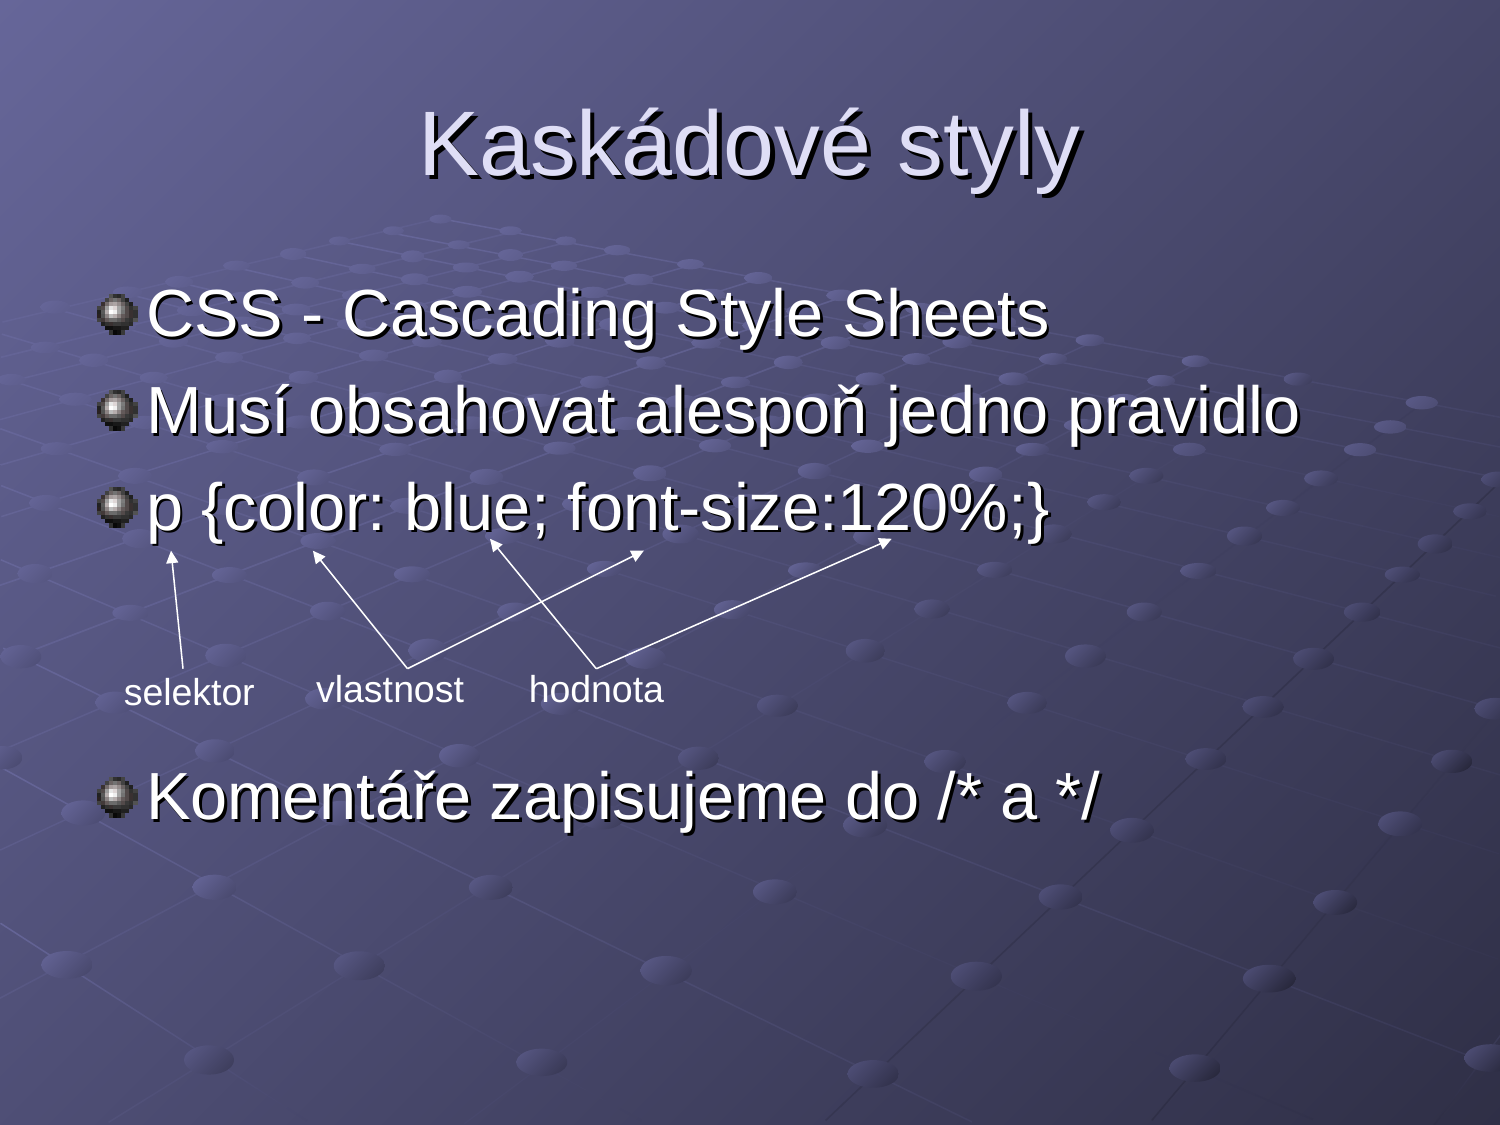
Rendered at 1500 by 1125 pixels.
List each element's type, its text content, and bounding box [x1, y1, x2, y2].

text_box selektor [109, 660, 270, 721]
title Kaskádové styly [75, 45, 1426, 233]
text_box vlastnost [301, 656, 479, 718]
text_box hodnota [514, 656, 679, 718]
list CSS - Cascading Style Sheets Musí obsahovat alespoň jedno pravidlo p {color: blue; font-size:120%;} Komentáře zapisujeme do /* a */ [75, 262, 1426, 1007]
text_box hodnota [588, 656, 621, 667]
text_box vlastnost [400, 656, 429, 667]
